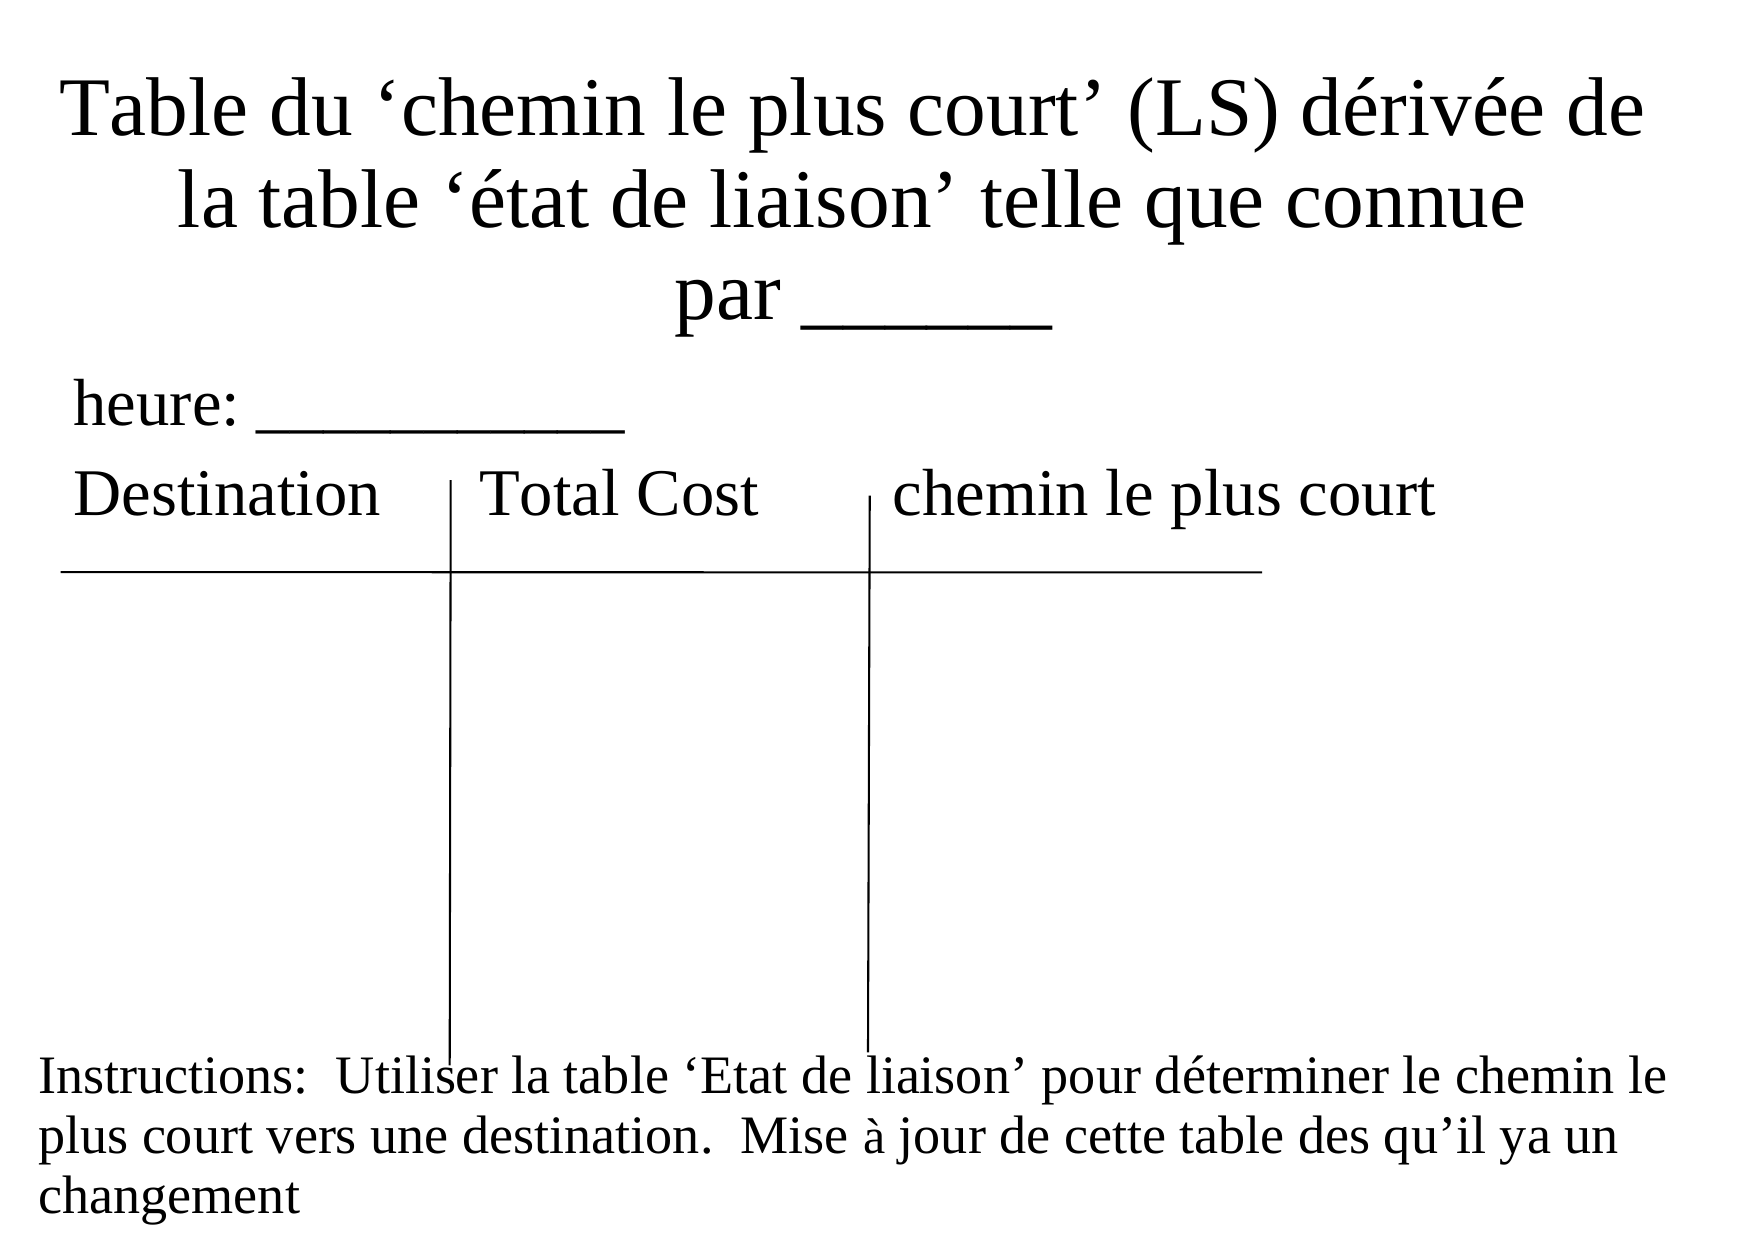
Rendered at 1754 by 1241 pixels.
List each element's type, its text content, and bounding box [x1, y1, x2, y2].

text_box Instructions: Utiliser la table ‘Etat de liaison’ pour déterminer le chemin le plus court vers une destination. Mise à jour de cette table des qu’il ya un changement [38, 1045, 1692, 1226]
text_box heure: ___________ Destination Total Cost chemin le plus court [58, 358, 1465, 538]
